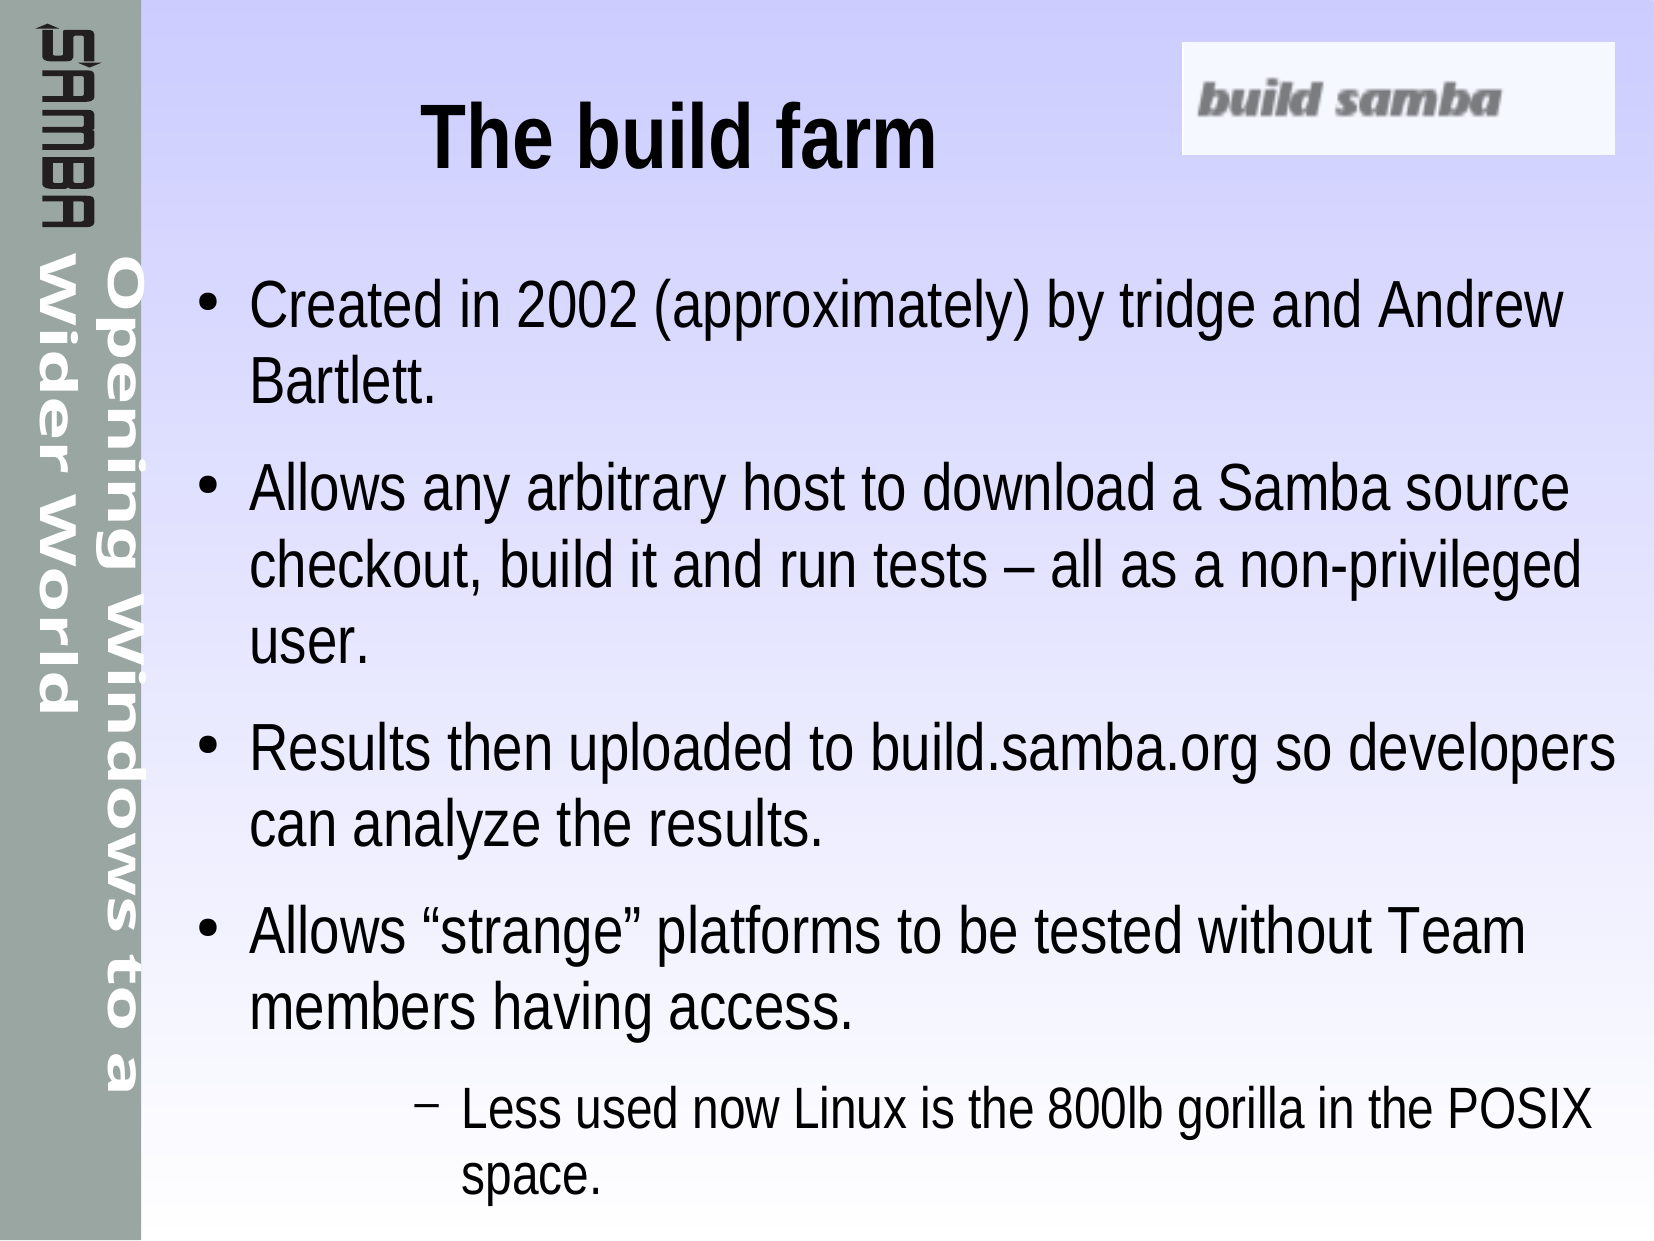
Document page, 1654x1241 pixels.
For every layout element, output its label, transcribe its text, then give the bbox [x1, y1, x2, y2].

title The build farm [173, 31, 1187, 239]
picture [1182, 42, 1615, 155]
list Created in 2002 (approximately) by tridge and Andrew Bartlett. Allows any arbitrary host to download a Samba source checkout, build it and run tests – all as a non-privileged user. Results then uploaded to build.samba.org so developers can analyze the results. Allows “strange” platforms to be tested without Team members having access. Less used now Linux is the 800lb gorilla in the POSIX space. [178, 264, 1627, 1195]
